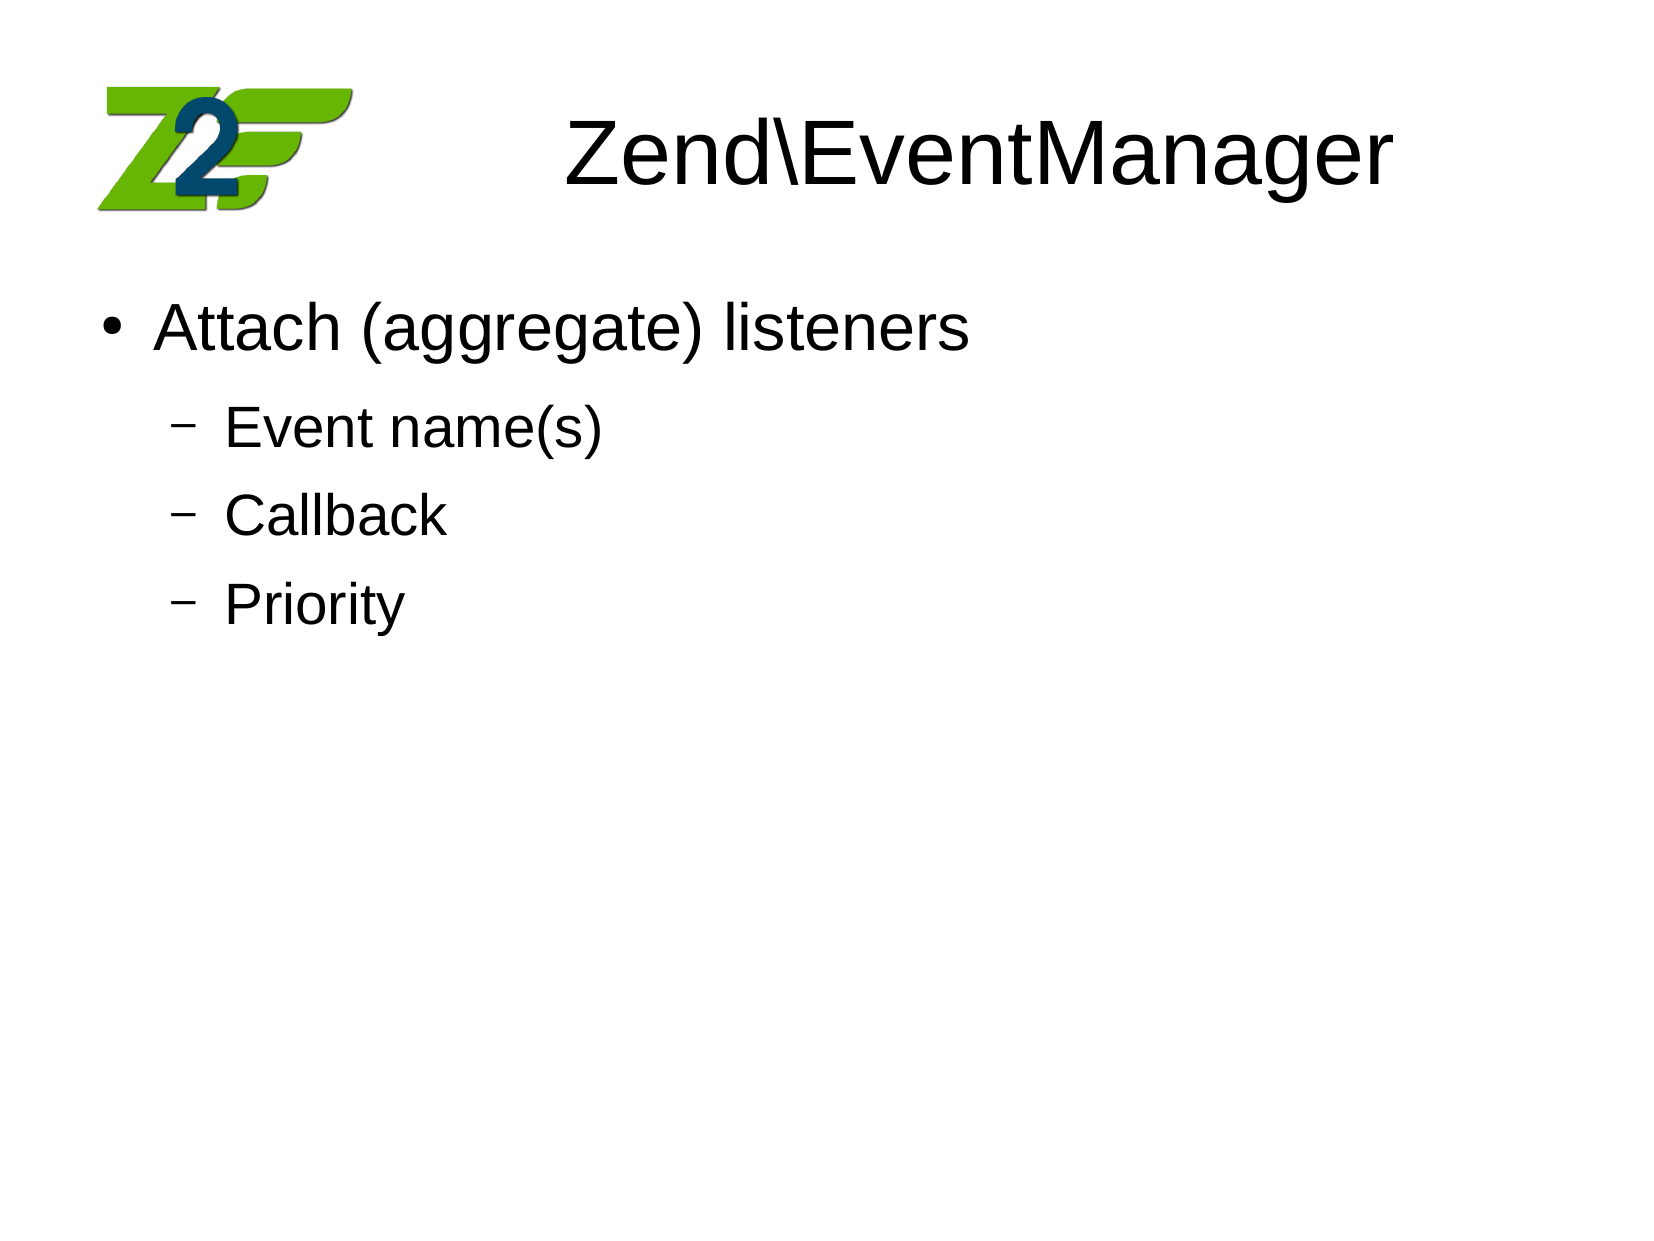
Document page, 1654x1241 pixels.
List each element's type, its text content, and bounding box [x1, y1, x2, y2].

list Attach (aggregate) listeners Event name(s) Callback Priority [82, 290, 1538, 1010]
title Zend\EventManager [389, 49, 1571, 257]
picture [94, 82, 355, 213]
